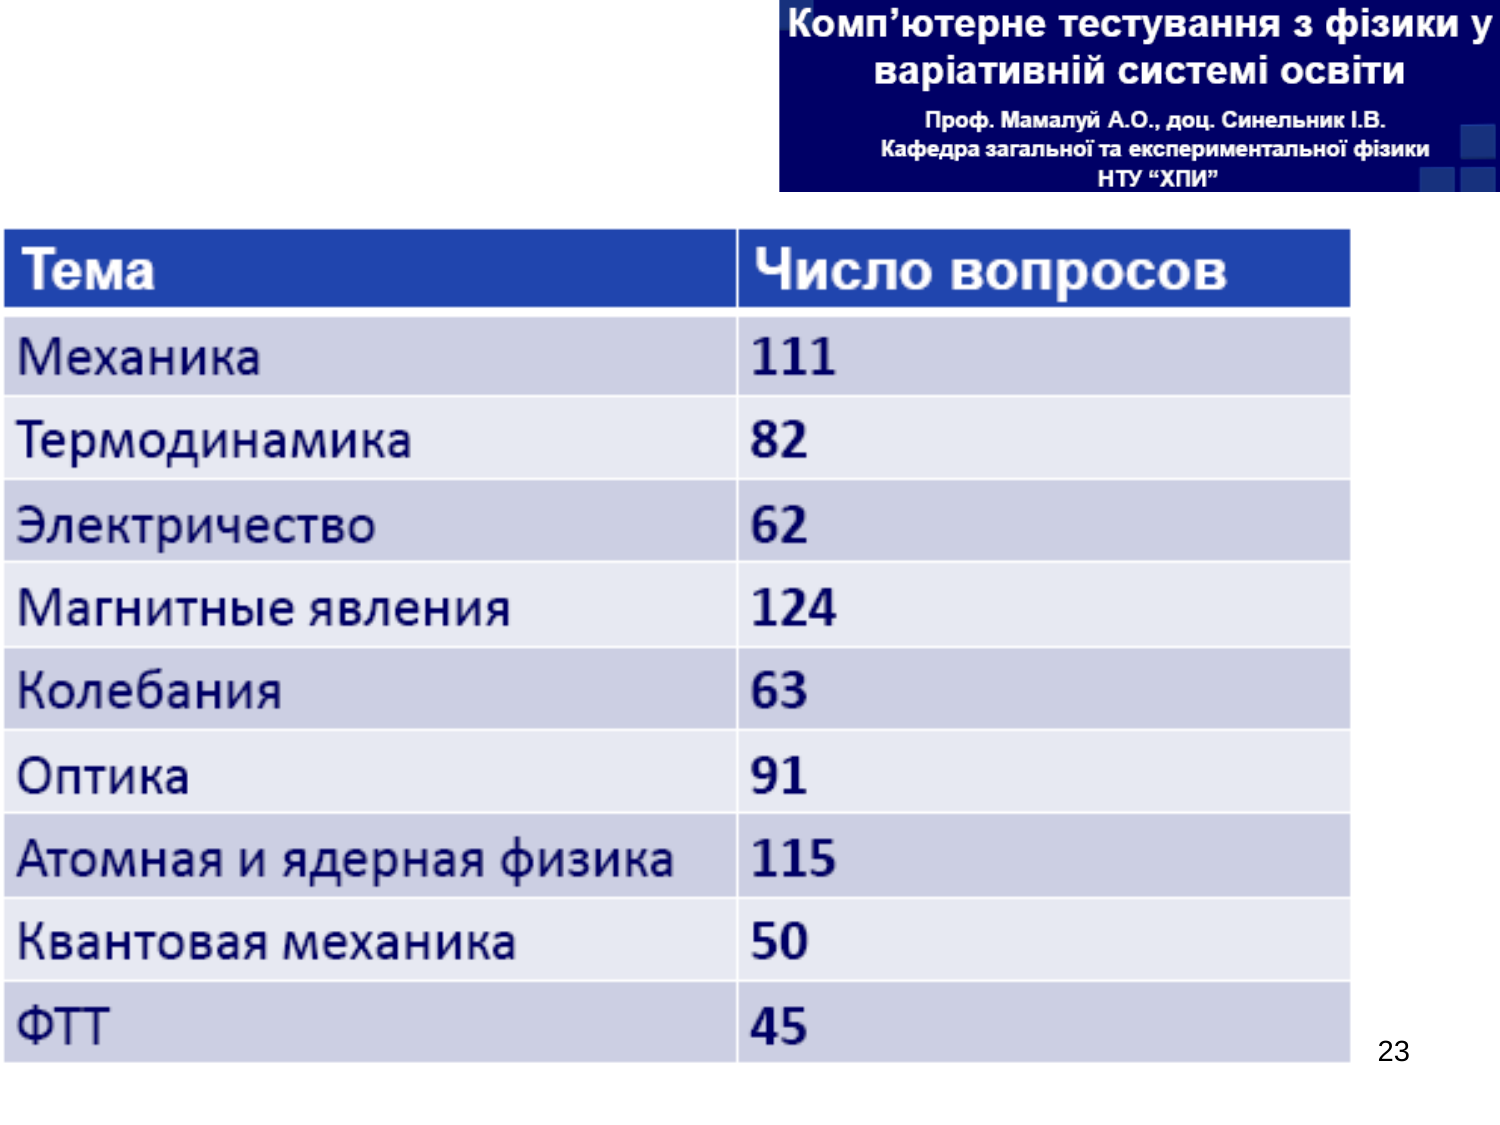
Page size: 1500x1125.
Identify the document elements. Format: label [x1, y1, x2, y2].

picture [779, 0, 1500, 192]
picture [0, 225, 1359, 1071]
